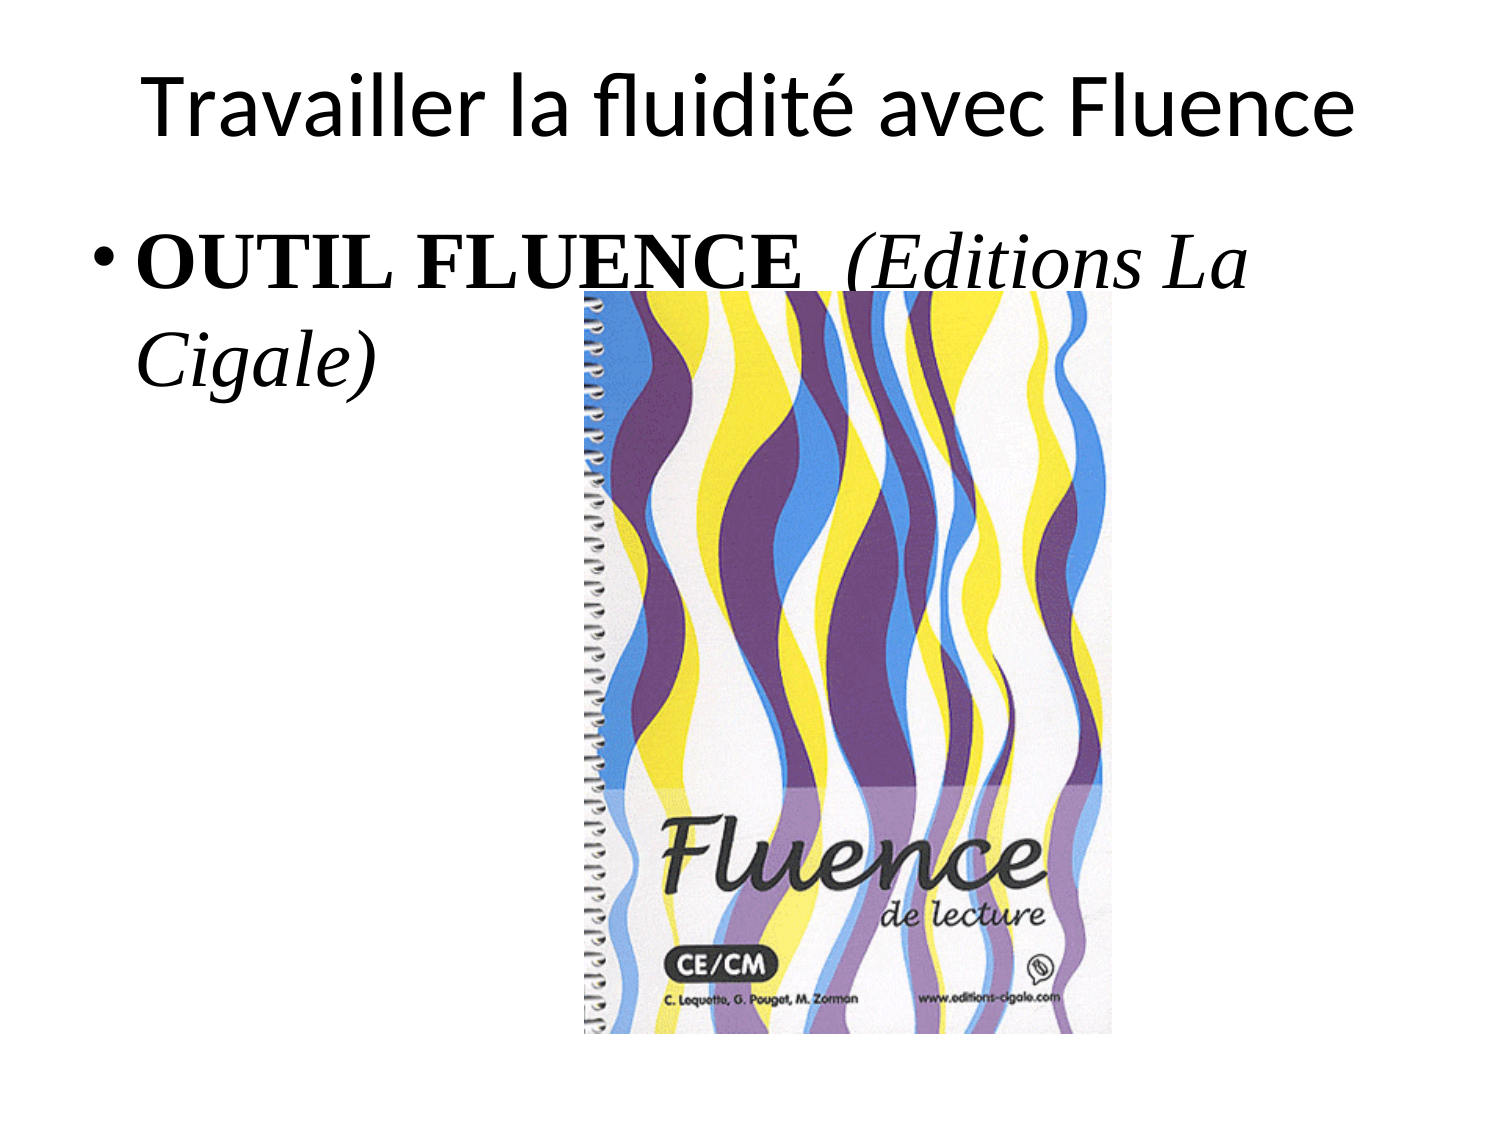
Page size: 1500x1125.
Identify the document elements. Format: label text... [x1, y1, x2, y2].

text_box OUTIL FLUENCE (Editions La Cigale) [75, 200, 1426, 1010]
picture [584, 291, 1112, 1034]
text_box Travailler la fluidité avec Fluence [75, 0, 1426, 163]
